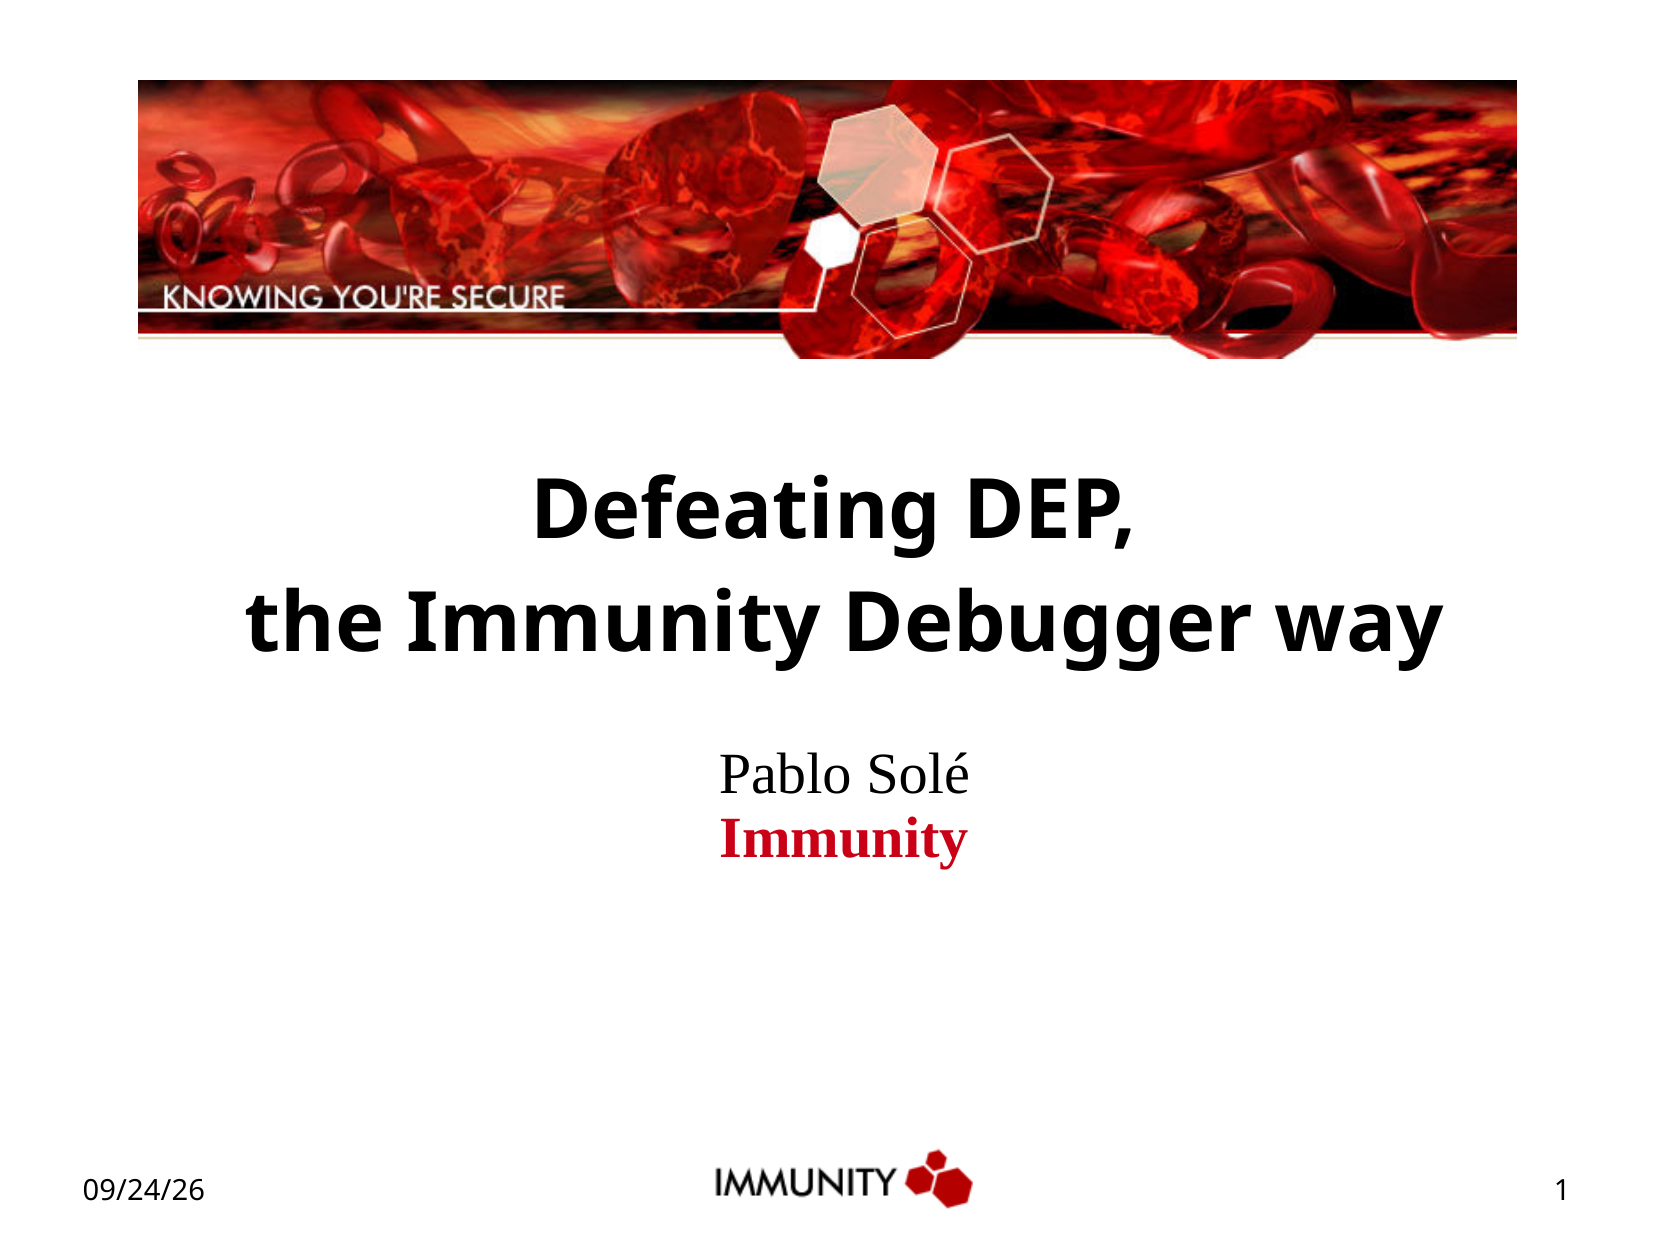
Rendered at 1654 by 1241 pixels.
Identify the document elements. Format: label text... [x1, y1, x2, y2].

picture [138, 80, 1517, 359]
picture [694, 1130, 984, 1235]
subtitle Defeating DEP, the Immunity Debugger way Pablo Solé Immunity [82, 297, 1571, 1102]
